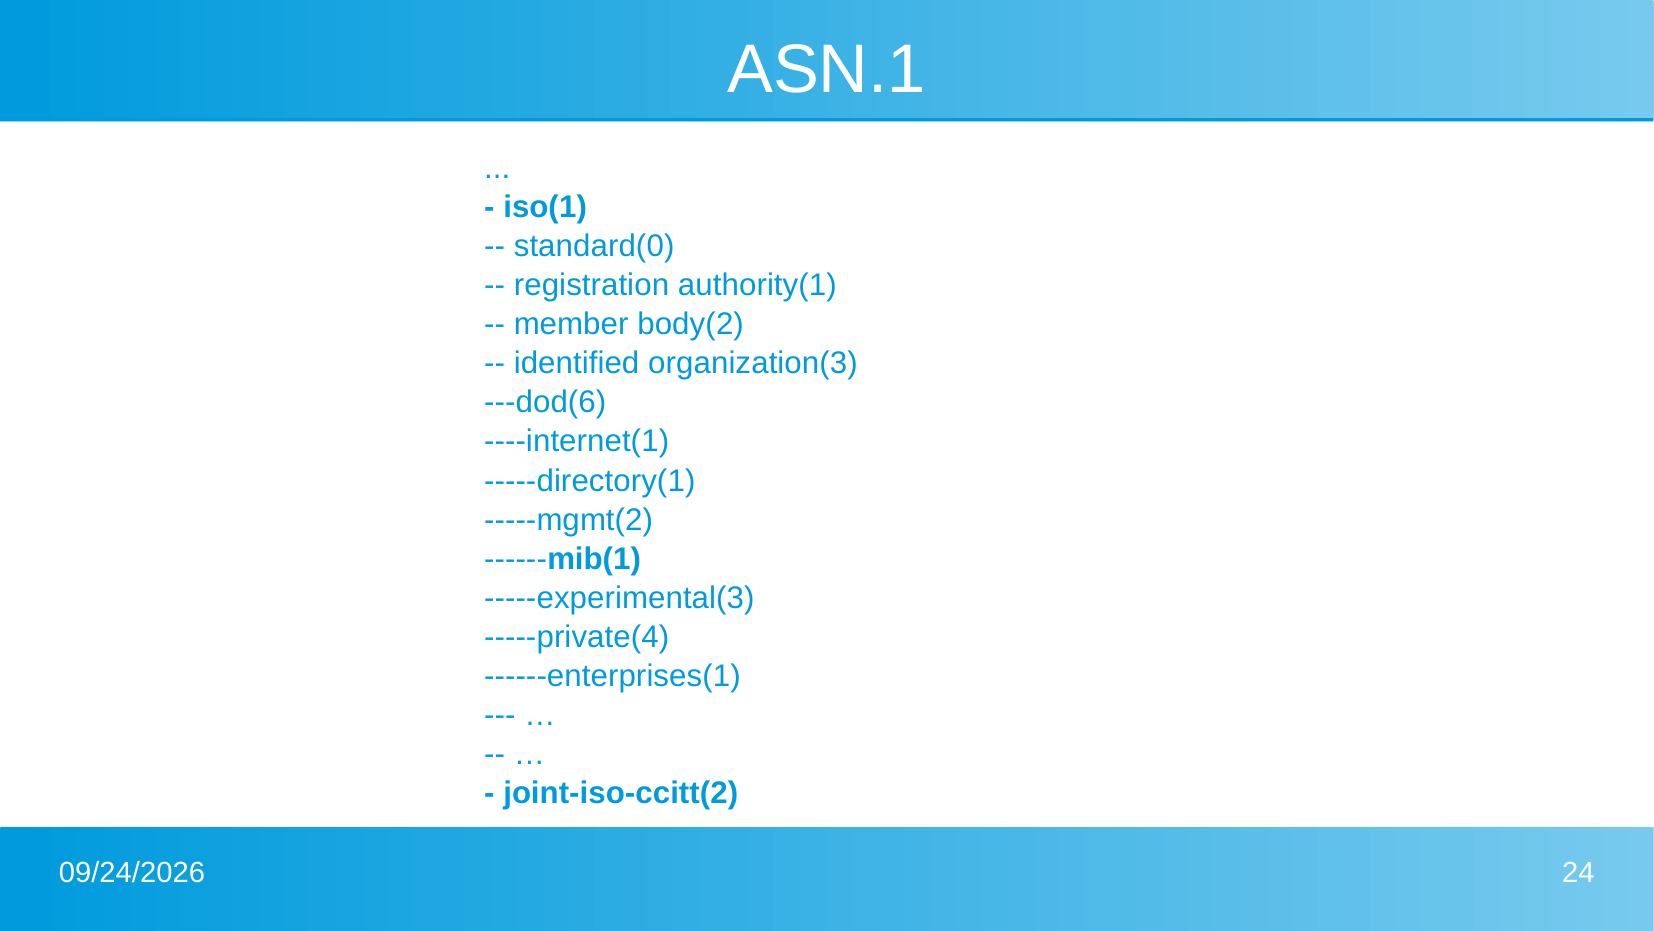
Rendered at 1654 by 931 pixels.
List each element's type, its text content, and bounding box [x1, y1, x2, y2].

title ASN.1 [59, 29, 1595, 108]
list ... - iso(1) -- standard(0) -- registration authority(1) -- member body(2) -- identified organization(3) ---dod(6) ----internet(1) -----directory(1) -----mgmt(2) ------mib(1) -----experimental(3) -----private(4) ------enterprises(1) --- … -- … - joint-iso-ccitt(2) [59, 150, 1595, 863]
